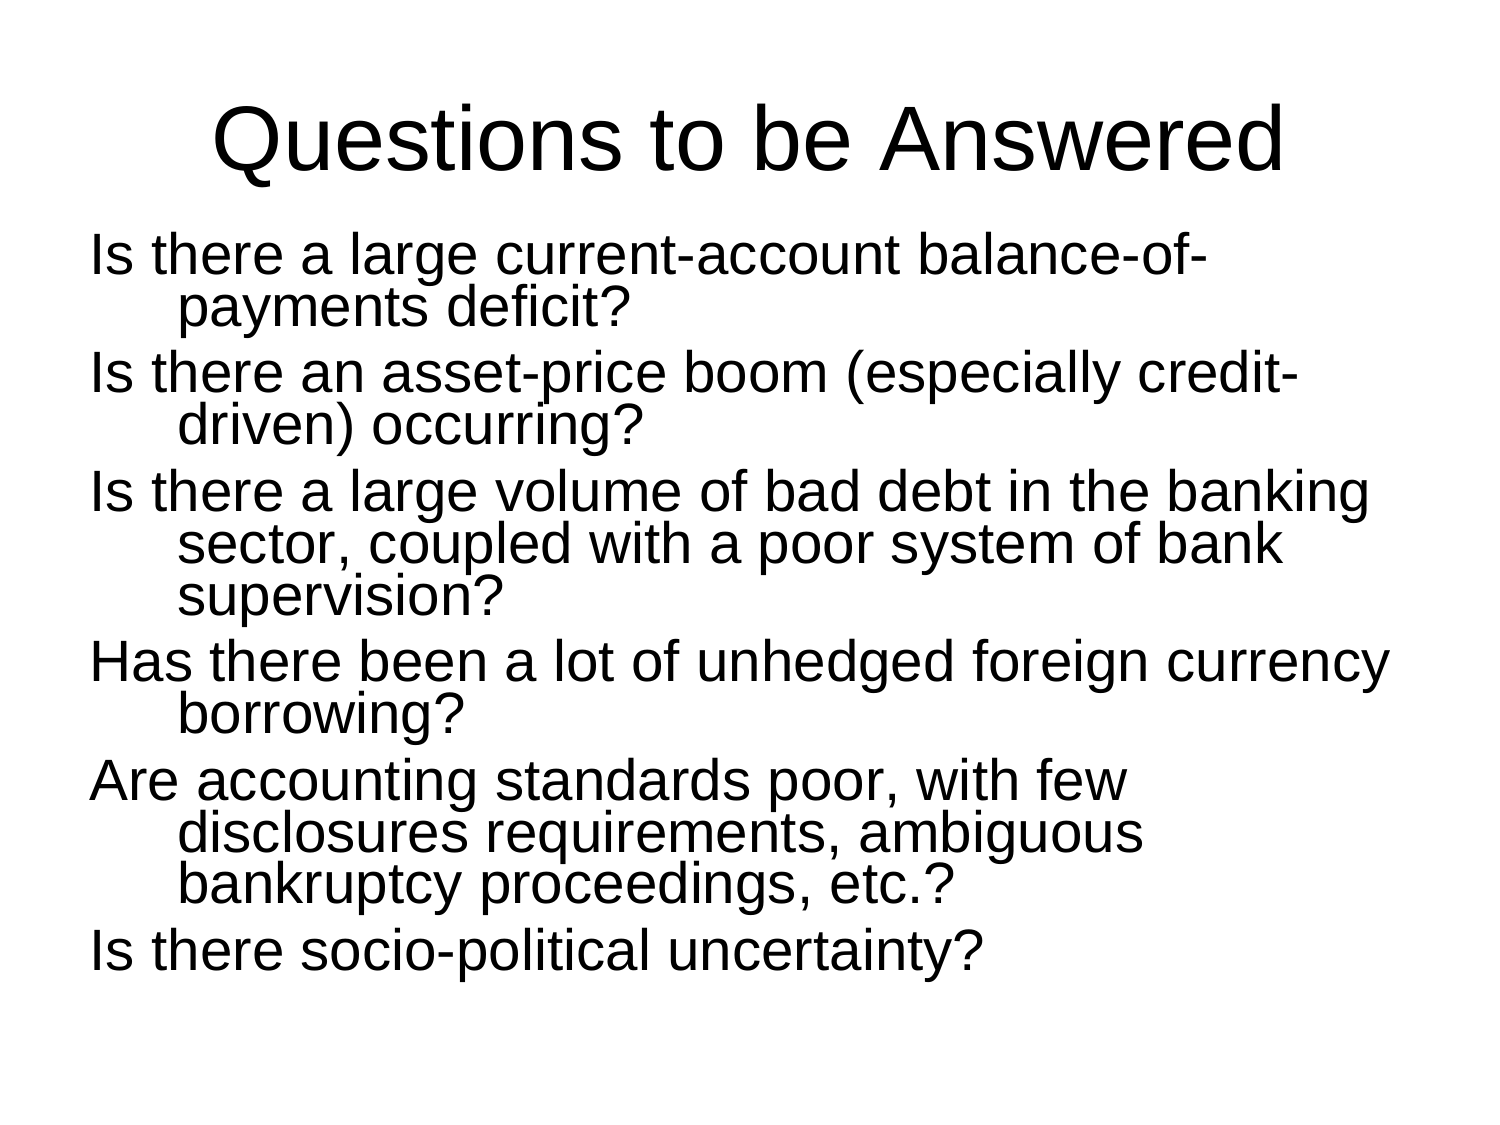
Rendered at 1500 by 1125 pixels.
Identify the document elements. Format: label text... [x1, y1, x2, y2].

title Questions to be Answered [75, 45, 1426, 224]
list Is there a large current-account balance-of-payments deficit? Is there an asset-price boom (especially credit-driven) occurring? Is there a large volume of bad debt in the banking sector, coupled with a poor system of bank supervision? Has there been a lot of unhedged foreign currency borrowing? Are accounting standards poor, with few disclosures requirements, ambiguous bankruptcy proceedings, etc.? Is there socio-political uncertainty? [75, 224, 1426, 1125]
